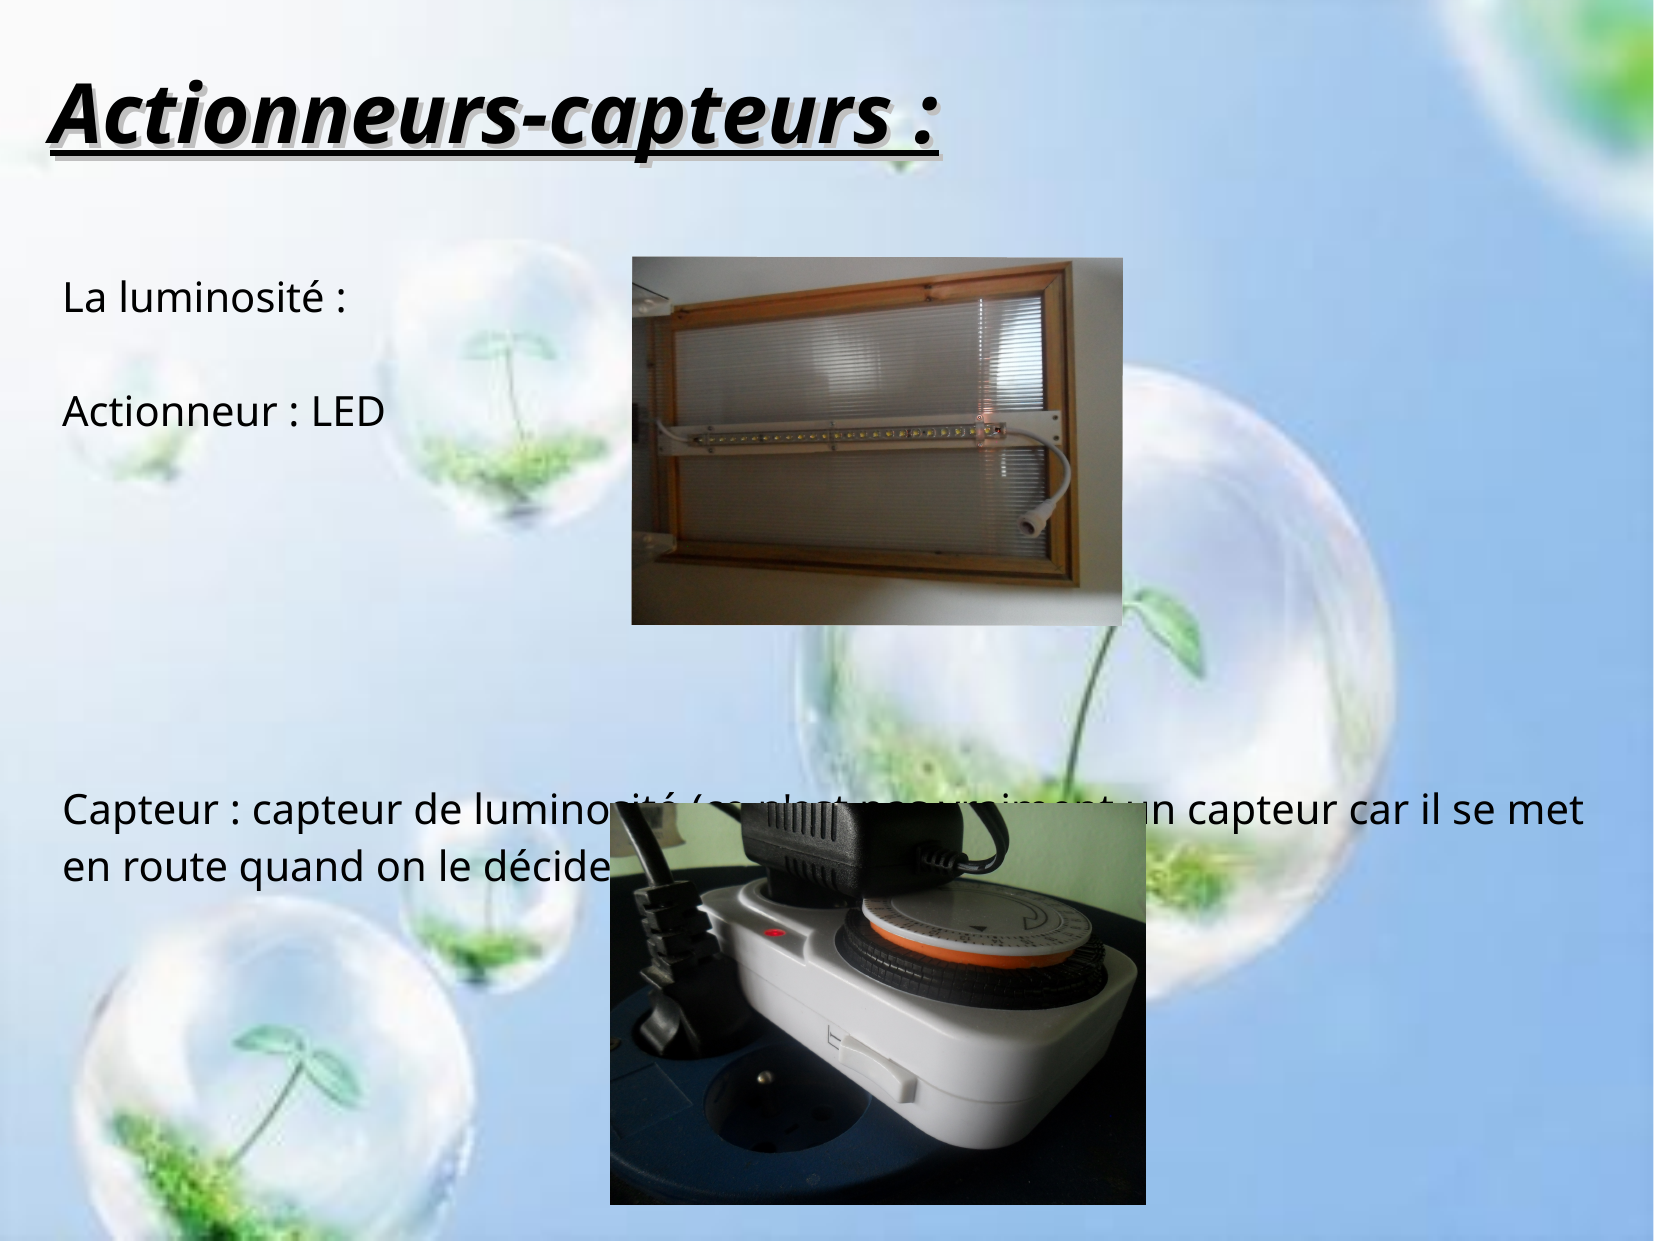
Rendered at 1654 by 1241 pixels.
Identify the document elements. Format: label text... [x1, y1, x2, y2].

text_box La luminosité : Actionneur : LED Capteur : capteur de luminosité (ce n'est pas vraiment un capteur car il se met en route quand on le décide) [47, 259, 1630, 836]
text_box Actionneurs-capteurs : [35, 47, 1583, 206]
picture [0, 0, 1654, 1241]
